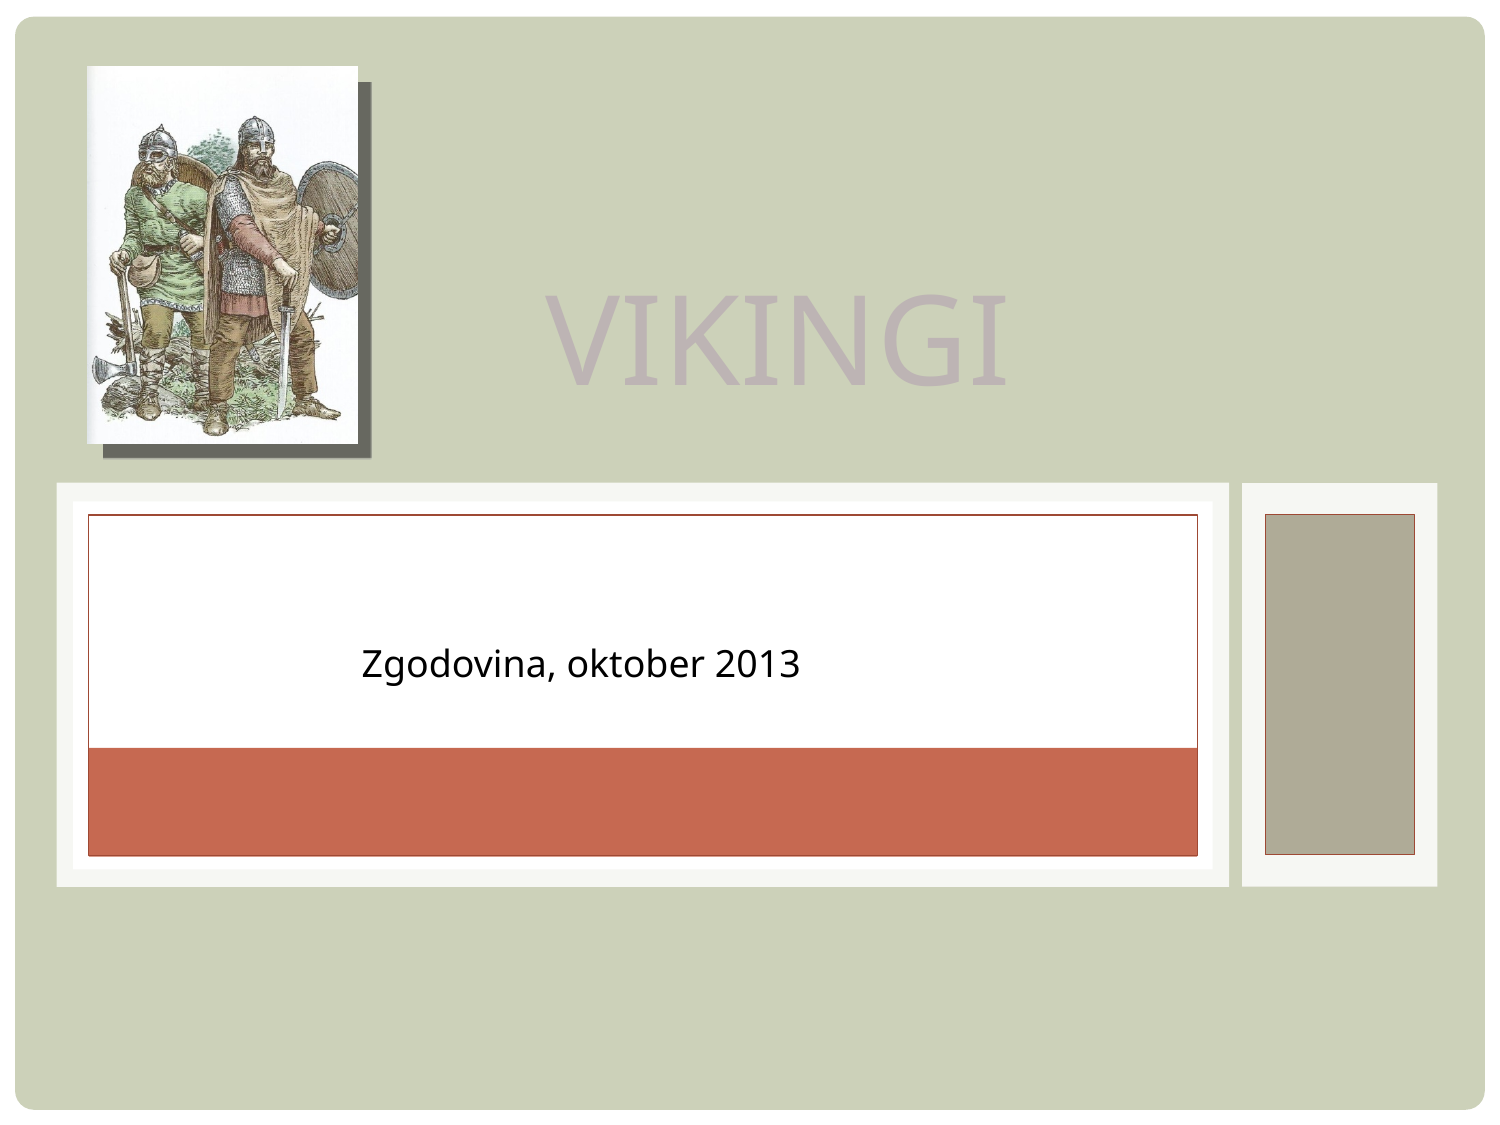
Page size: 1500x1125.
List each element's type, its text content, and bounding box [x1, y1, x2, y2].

picture [87, 66, 358, 444]
text_box Zgodovina, oktober 2013 [346, 633, 817, 693]
title VIKINGI [518, 216, 1039, 418]
